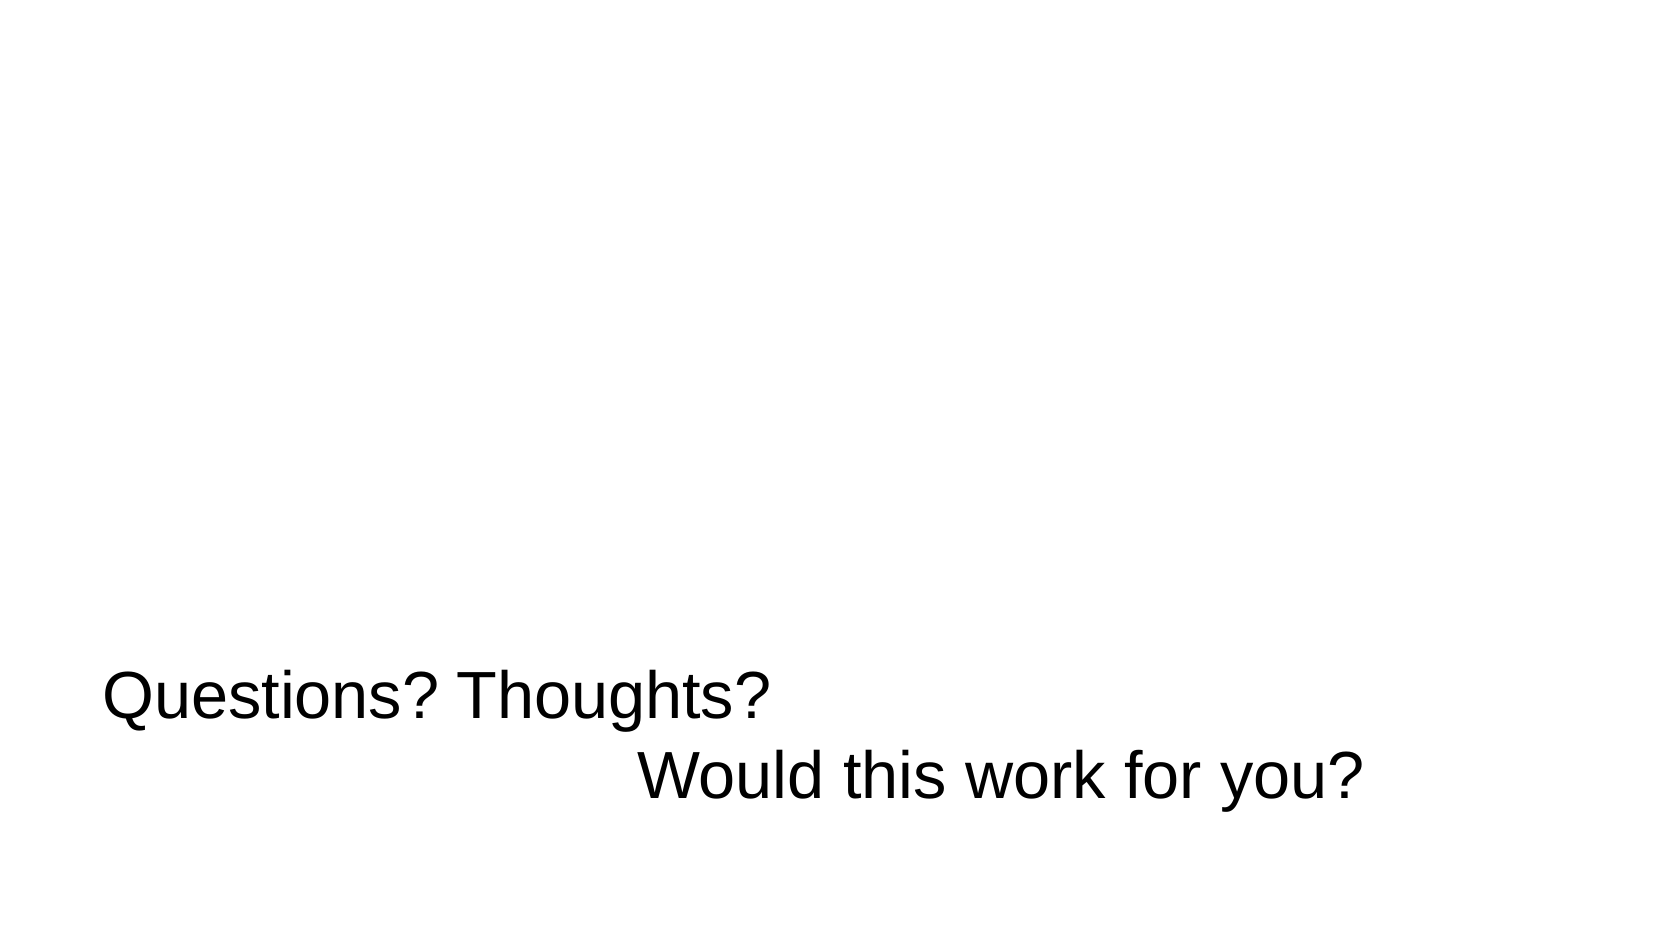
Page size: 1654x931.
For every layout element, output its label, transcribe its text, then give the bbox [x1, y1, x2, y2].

title Questions? Thoughts? Would this work for you? [102, 351, 1397, 820]
